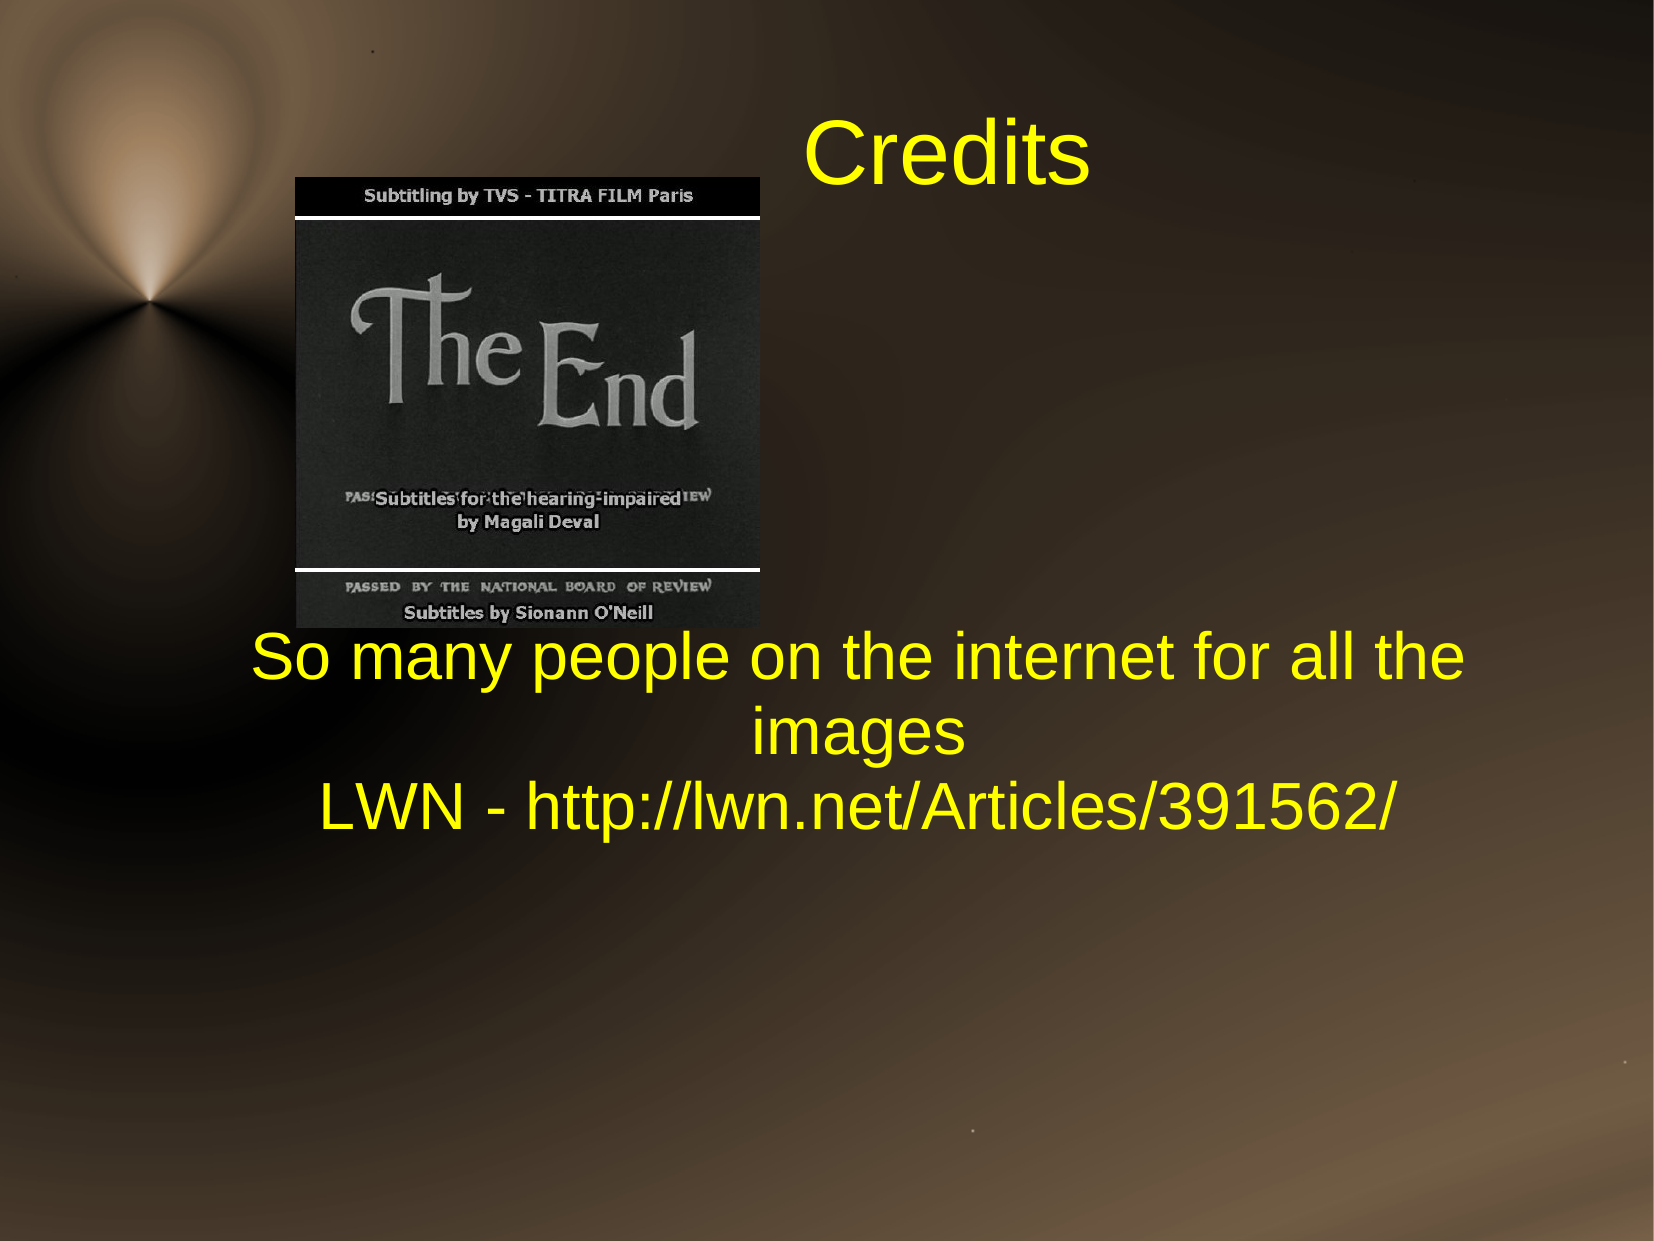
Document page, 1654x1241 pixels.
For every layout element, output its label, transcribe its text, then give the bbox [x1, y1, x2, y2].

picture [0, 0, 1654, 1241]
title Credits [324, 56, 1571, 250]
subtitle So many people on the internet for all the images LWN - http://lwn.net/Articles/391562/ [147, 361, 1571, 1102]
